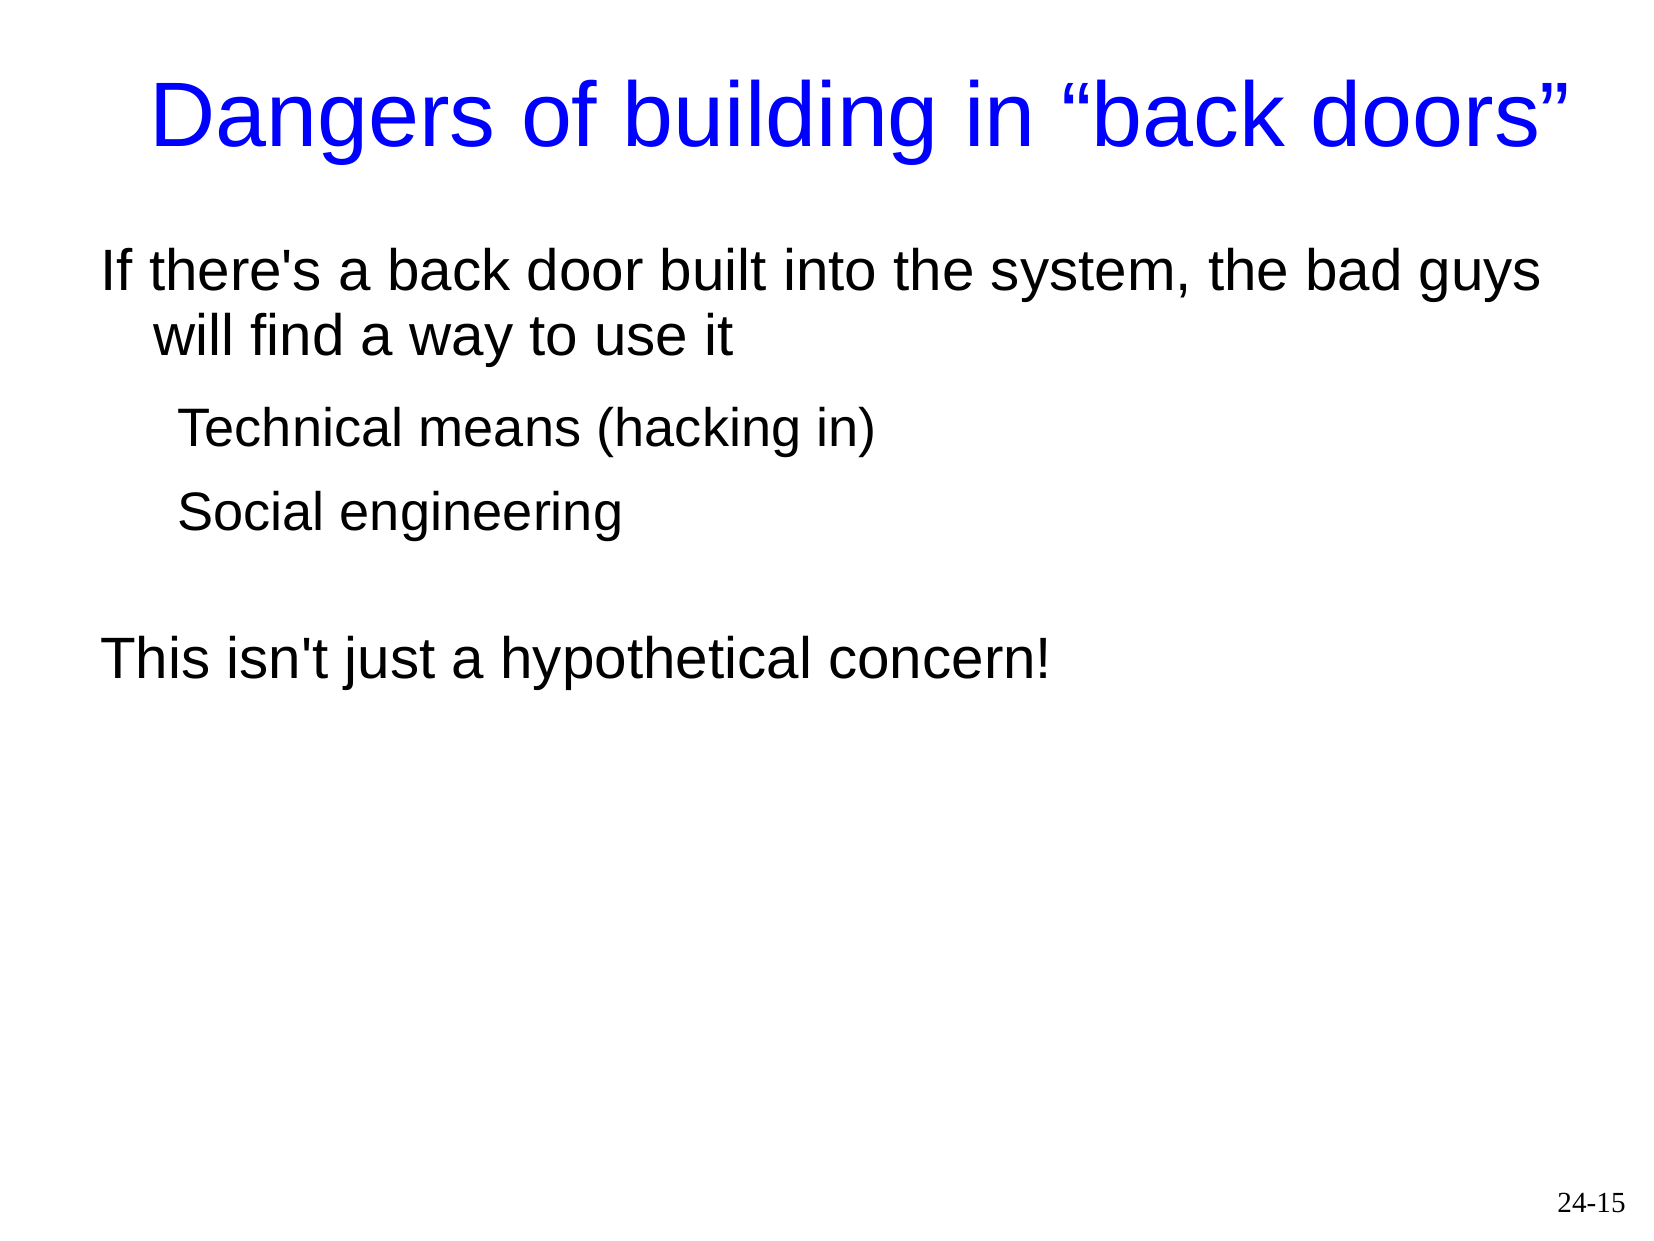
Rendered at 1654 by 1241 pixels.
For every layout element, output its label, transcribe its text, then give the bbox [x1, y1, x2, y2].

list If there's a back door built into the system, the bad guys will find a way to use it Technical means (hacking in) Social engineering This isn't just a hypothetical concern! [82, 237, 1571, 1171]
title Dangers of building in “back doors” [84, 11, 1573, 219]
